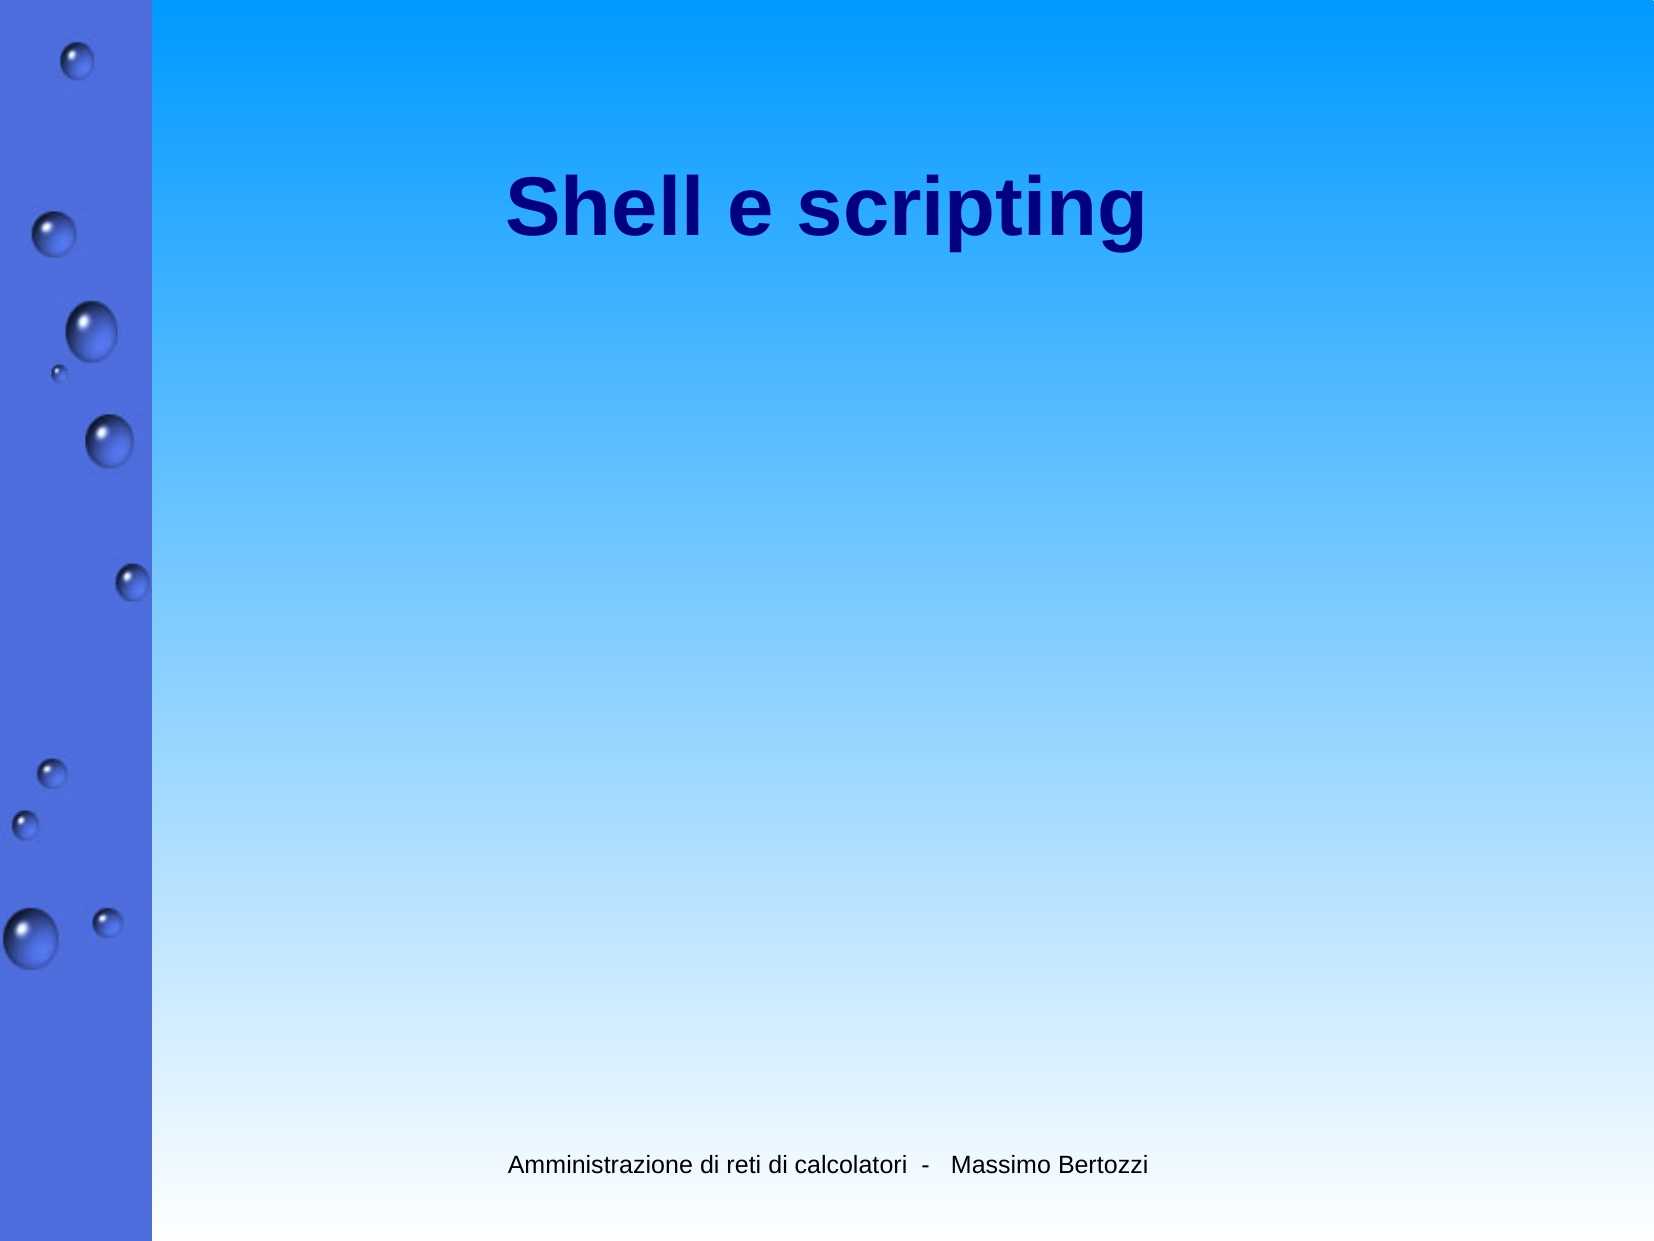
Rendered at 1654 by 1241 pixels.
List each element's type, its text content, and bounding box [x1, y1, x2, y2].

picture [0, 0, 152, 1241]
title Shell e scripting [121, 102, 1534, 311]
